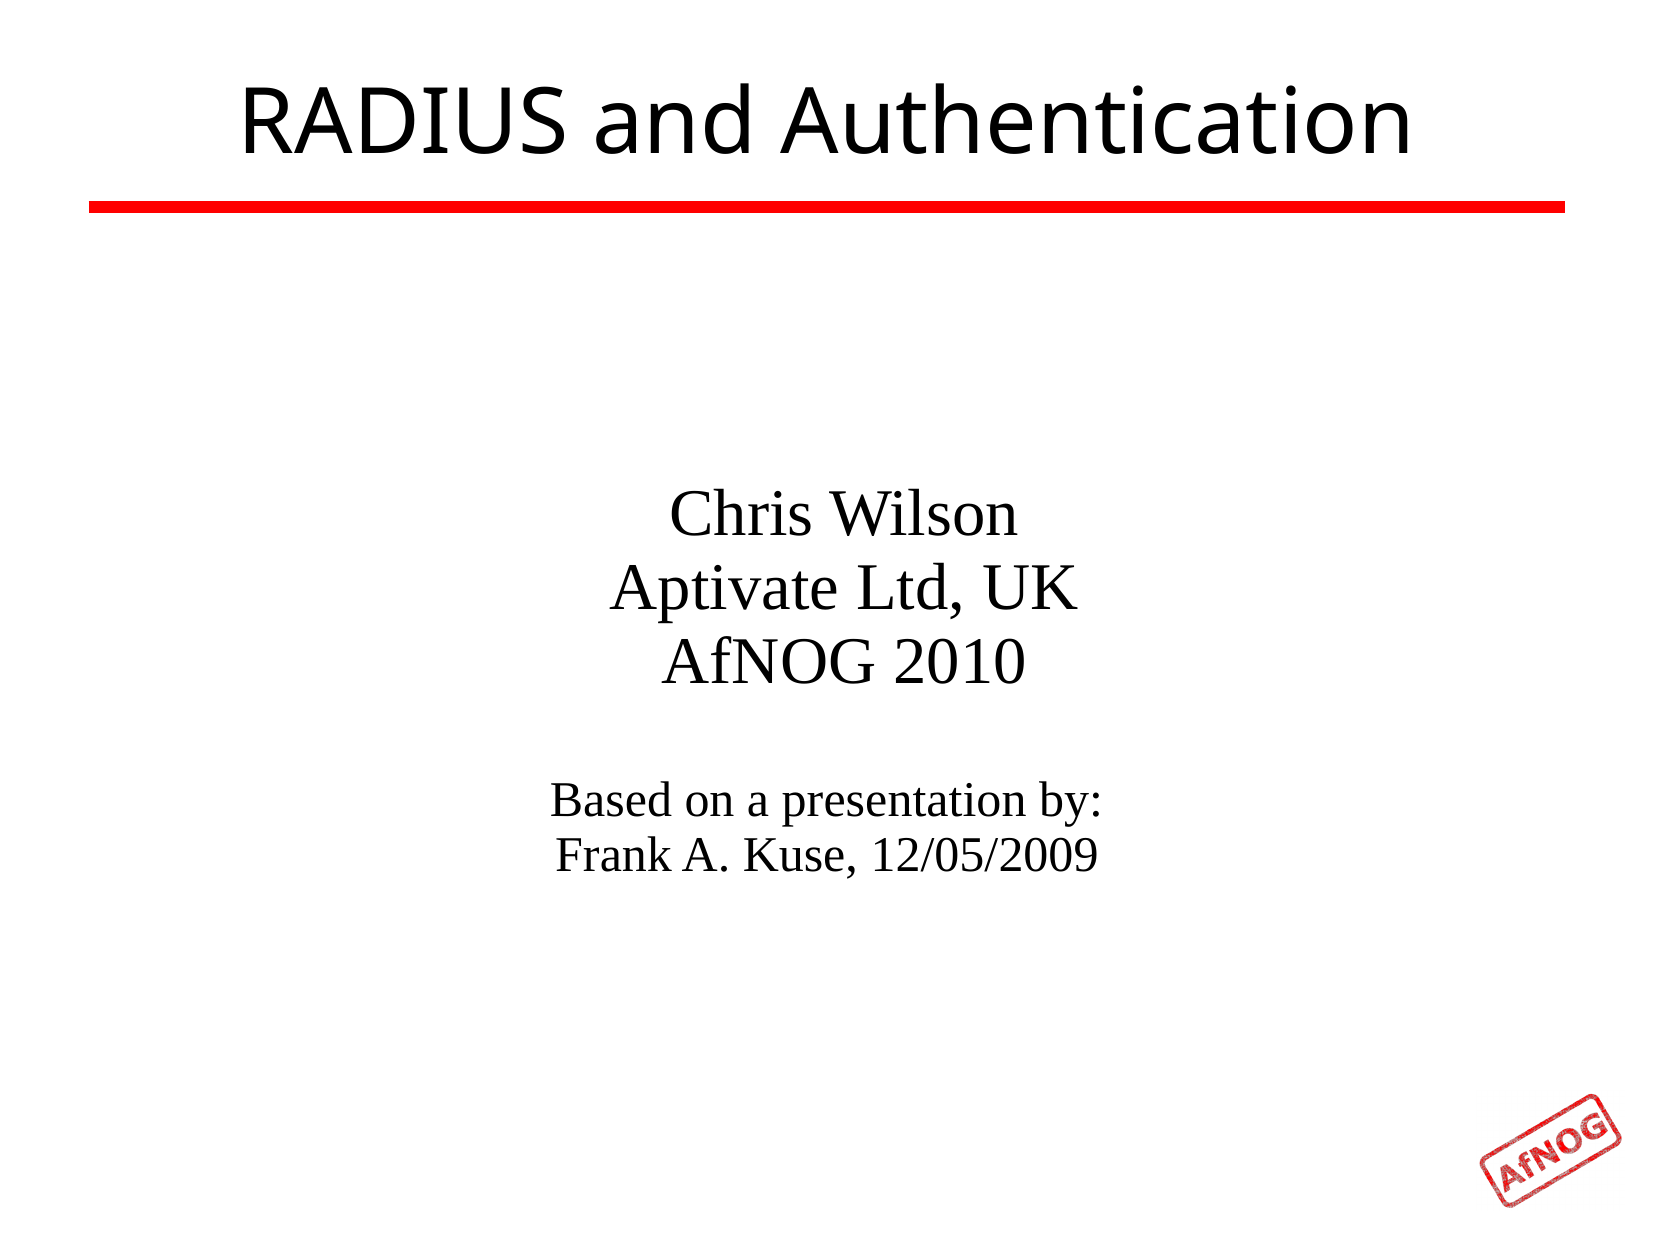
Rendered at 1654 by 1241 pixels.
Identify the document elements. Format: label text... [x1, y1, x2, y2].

picture [1476, 1090, 1625, 1211]
title RADIUS and Authentication [88, 29, 1565, 207]
subtitle Chris Wilson Aptivate Ltd, UK AfNOG 2010 Based on a presentation by: Frank A. Kuse, 12/05/2009 [82, 475, 1571, 883]
